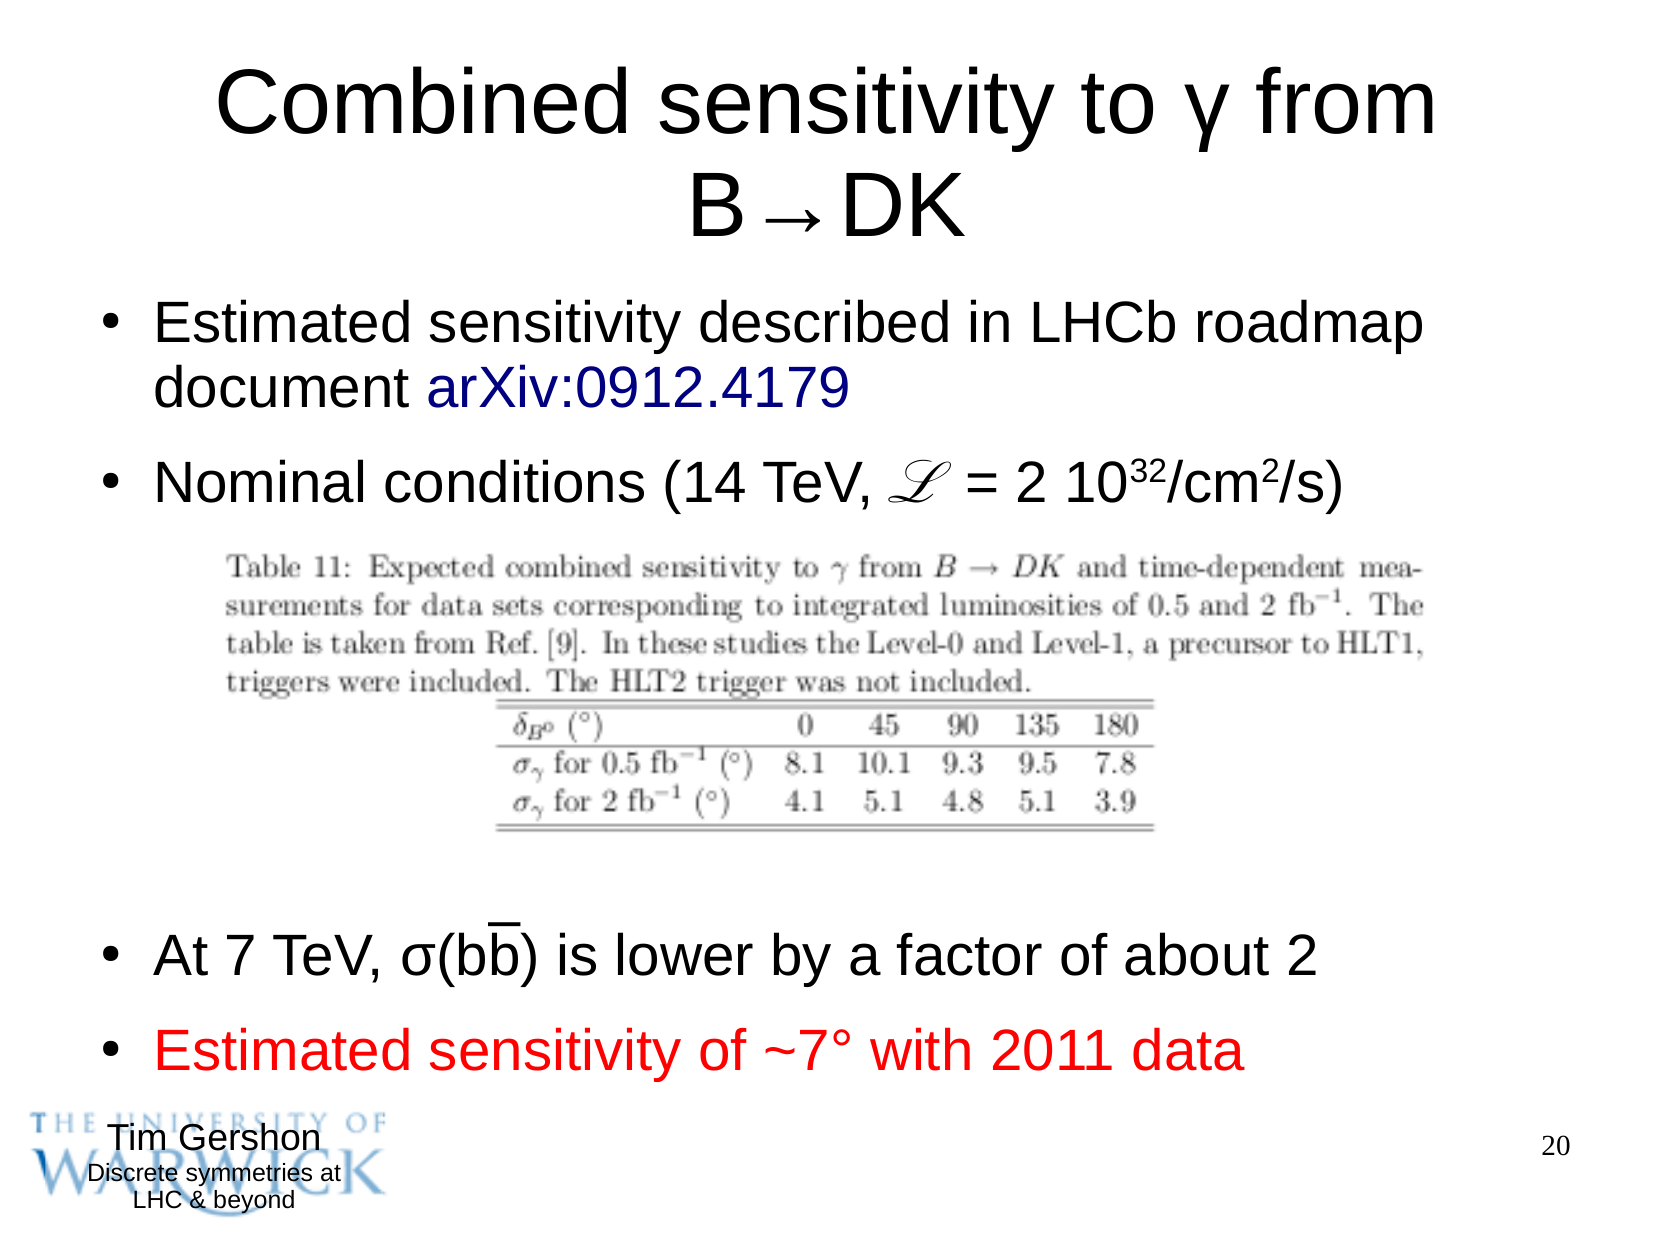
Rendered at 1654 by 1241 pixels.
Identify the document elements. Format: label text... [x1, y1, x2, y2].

text_box – [460, 879, 550, 960]
picture [19, 1106, 406, 1232]
picture [199, 537, 1454, 845]
list Estimated sensitivity described in LHCb roadmap document arXiv:0912.4179 Nominal conditions (14 TeV, ℒ = 2 1032/cm2/s) At 7 TeV, σ(bb) is lower by a factor of about 2 Estimated sensitivity of ~7° with 2011 data [82, 290, 1571, 1109]
text_box Tim Gershon Discrete symmetries at LHC & beyond [45, 1108, 383, 1222]
title Combined sensitivity to γ from B→DK [82, 50, 1571, 256]
